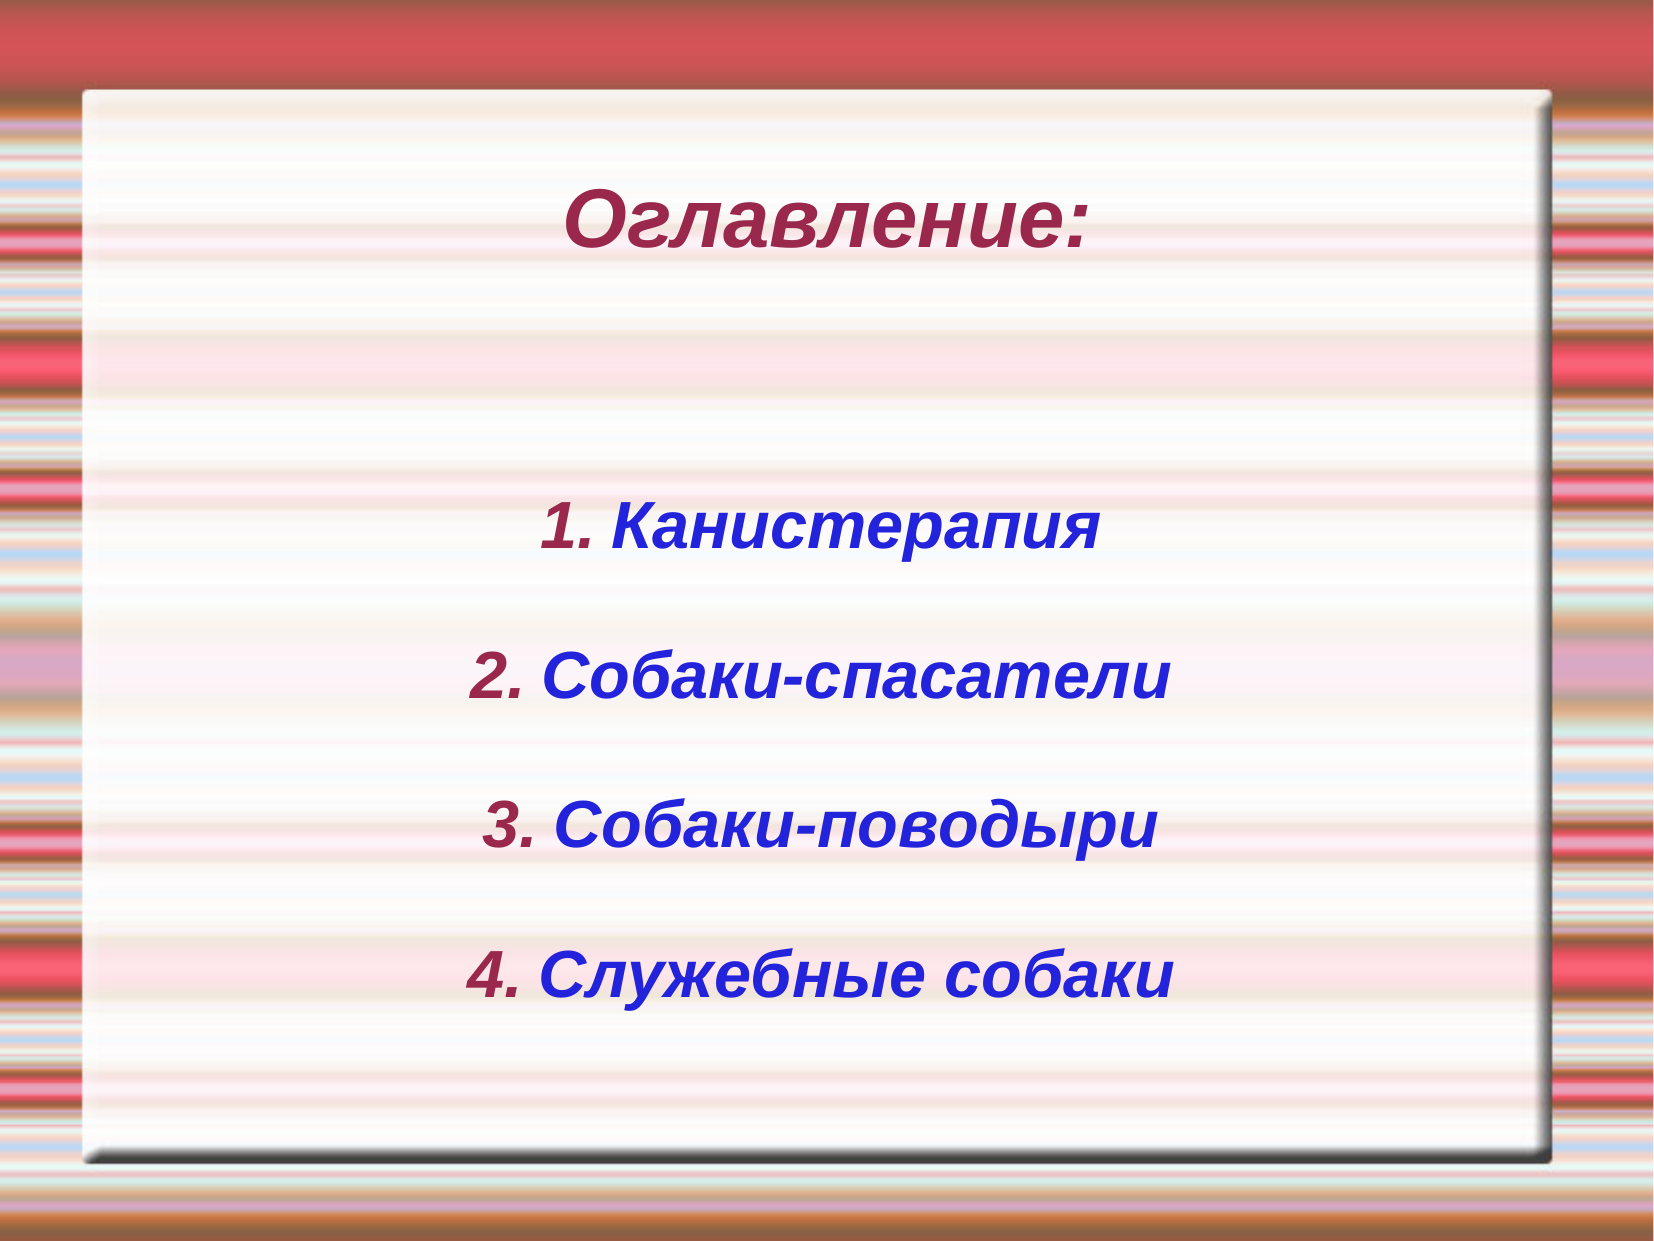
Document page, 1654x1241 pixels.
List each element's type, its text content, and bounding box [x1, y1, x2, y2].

title Оглавление: [121, 114, 1534, 322]
list Канистерапия Собаки-спасатели Собаки-поводыри Служебные собаки [124, 413, 1506, 937]
picture [0, 0, 1654, 1241]
